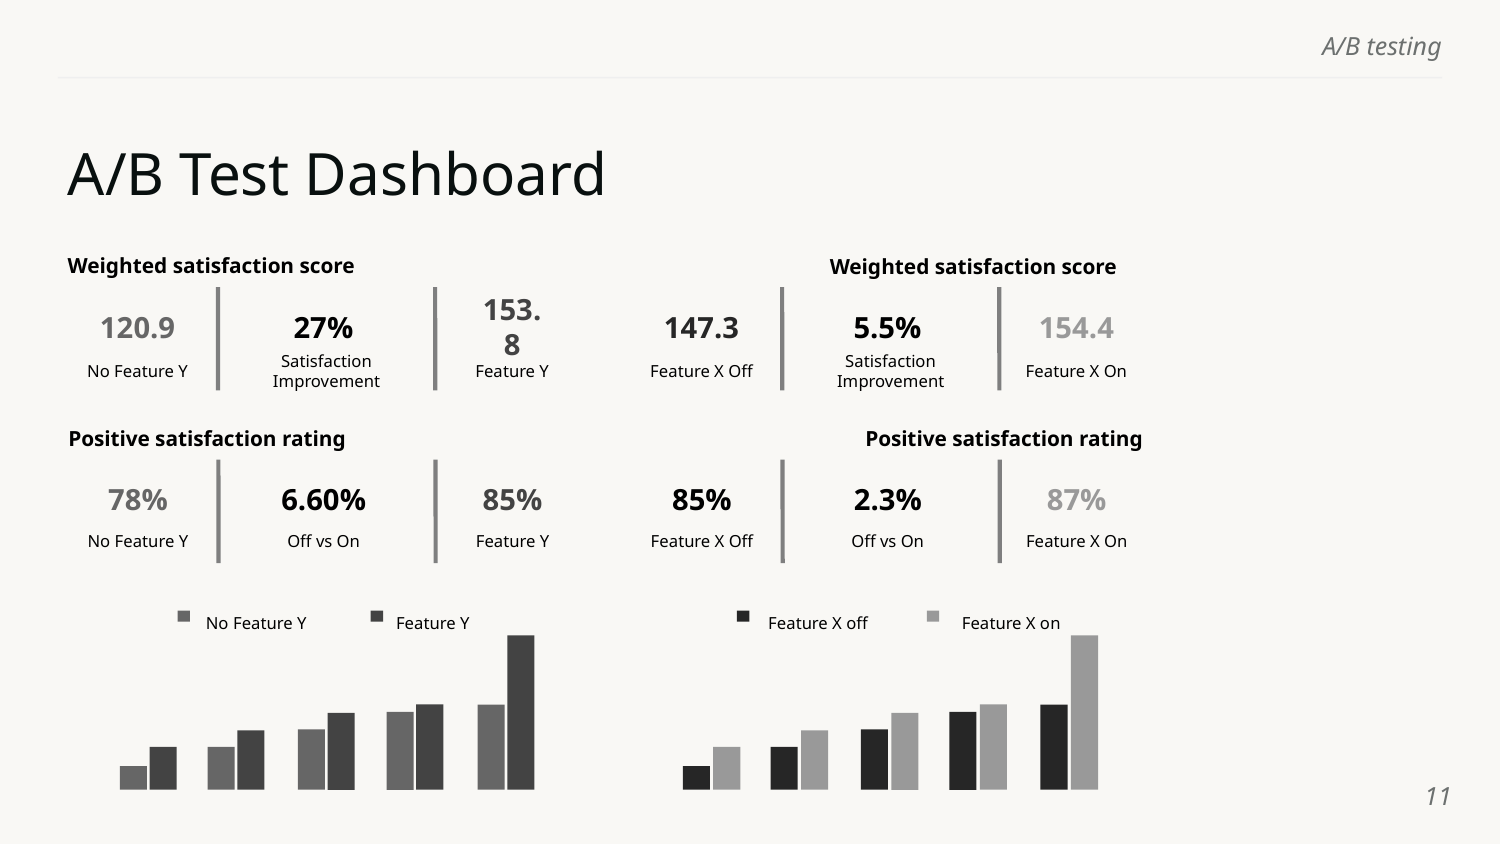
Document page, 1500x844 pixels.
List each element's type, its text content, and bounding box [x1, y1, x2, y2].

text_box Weighted satisfaction score [67, 249, 444, 270]
text_box [119, 766, 147, 790]
text_box Feature Y [445, 360, 580, 382]
text_box [682, 766, 710, 790]
text_box Positive satisfaction rating [782, 421, 1143, 443]
text_box [416, 704, 444, 790]
text_box [237, 730, 265, 790]
text_box Feature X off [740, 603, 896, 625]
text_box [477, 704, 505, 790]
text_box [177, 610, 181, 622]
text_box 2.3% [844, 482, 932, 516]
text_box Feature X Off [644, 522, 760, 543]
text_box No Feature Y [181, 603, 332, 625]
text_box Feature X On [1009, 360, 1144, 382]
text_box 154.4 [1004, 309, 1149, 344]
text_box 85% [475, 482, 551, 516]
text_box [1070, 635, 1099, 790]
text_box Satisfaction Improvement [249, 360, 404, 381]
text_box [926, 610, 940, 622]
slide_number <number> [1361, 764, 1452, 830]
text_box [860, 729, 888, 790]
text_box 120.9 [94, 309, 181, 343]
text_box [386, 711, 414, 790]
text_box [149, 746, 177, 790]
text_box [207, 746, 235, 790]
text_box 5.5% [844, 309, 931, 343]
text_box 87% [1039, 482, 1115, 516]
text_box Feature X Off [644, 360, 759, 382]
text_box [327, 712, 355, 790]
text_box [736, 610, 740, 622]
text_box [979, 704, 1007, 790]
text_box [297, 729, 325, 790]
text_box Feature Y [373, 603, 493, 625]
text_box [1040, 704, 1068, 790]
text_box [507, 635, 535, 790]
text_box Feature X On [1009, 522, 1144, 543]
text_box No Feature Y [80, 522, 196, 543]
text_box [891, 712, 919, 790]
text_box 27% [280, 309, 367, 343]
text_box [770, 746, 798, 790]
text_box [801, 730, 829, 790]
text_box Feature Y [445, 522, 580, 543]
text_box Feature X on [941, 603, 1082, 625]
text_box [713, 746, 741, 790]
text_box [949, 711, 977, 790]
text_box Satisfaction Improvement [813, 360, 968, 381]
text_box 6.60% [248, 482, 399, 516]
text_box No Feature Y [80, 360, 195, 382]
text_box 85% [658, 482, 746, 516]
text_box 147.3 [658, 309, 745, 343]
text_box Positive satisfaction rating [68, 421, 367, 443]
title A/B Test Dashboard [67, 136, 1452, 213]
text_box 153.8 [474, 309, 550, 344]
text_box Off vs On [810, 522, 965, 543]
text_box Weighted satisfaction score [829, 241, 1181, 279]
text_box Off vs On [246, 522, 401, 543]
text_box 78% [94, 482, 182, 516]
